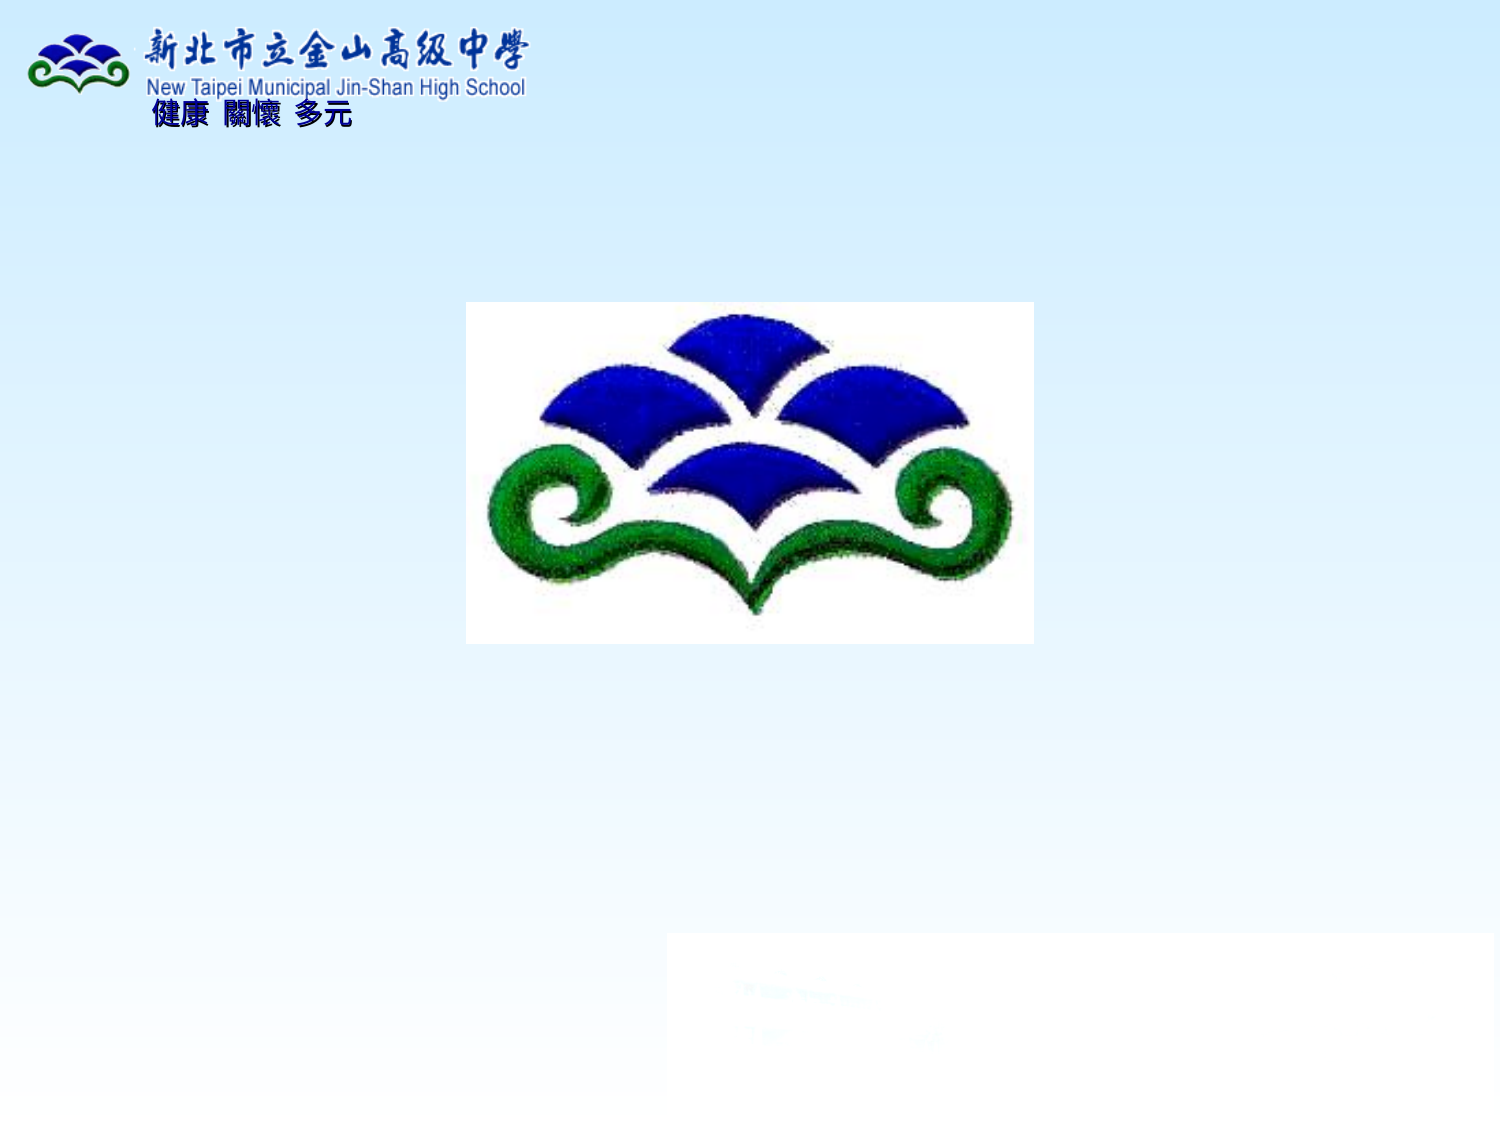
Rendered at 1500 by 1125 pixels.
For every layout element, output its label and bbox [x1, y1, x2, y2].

picture [466, 302, 1034, 644]
